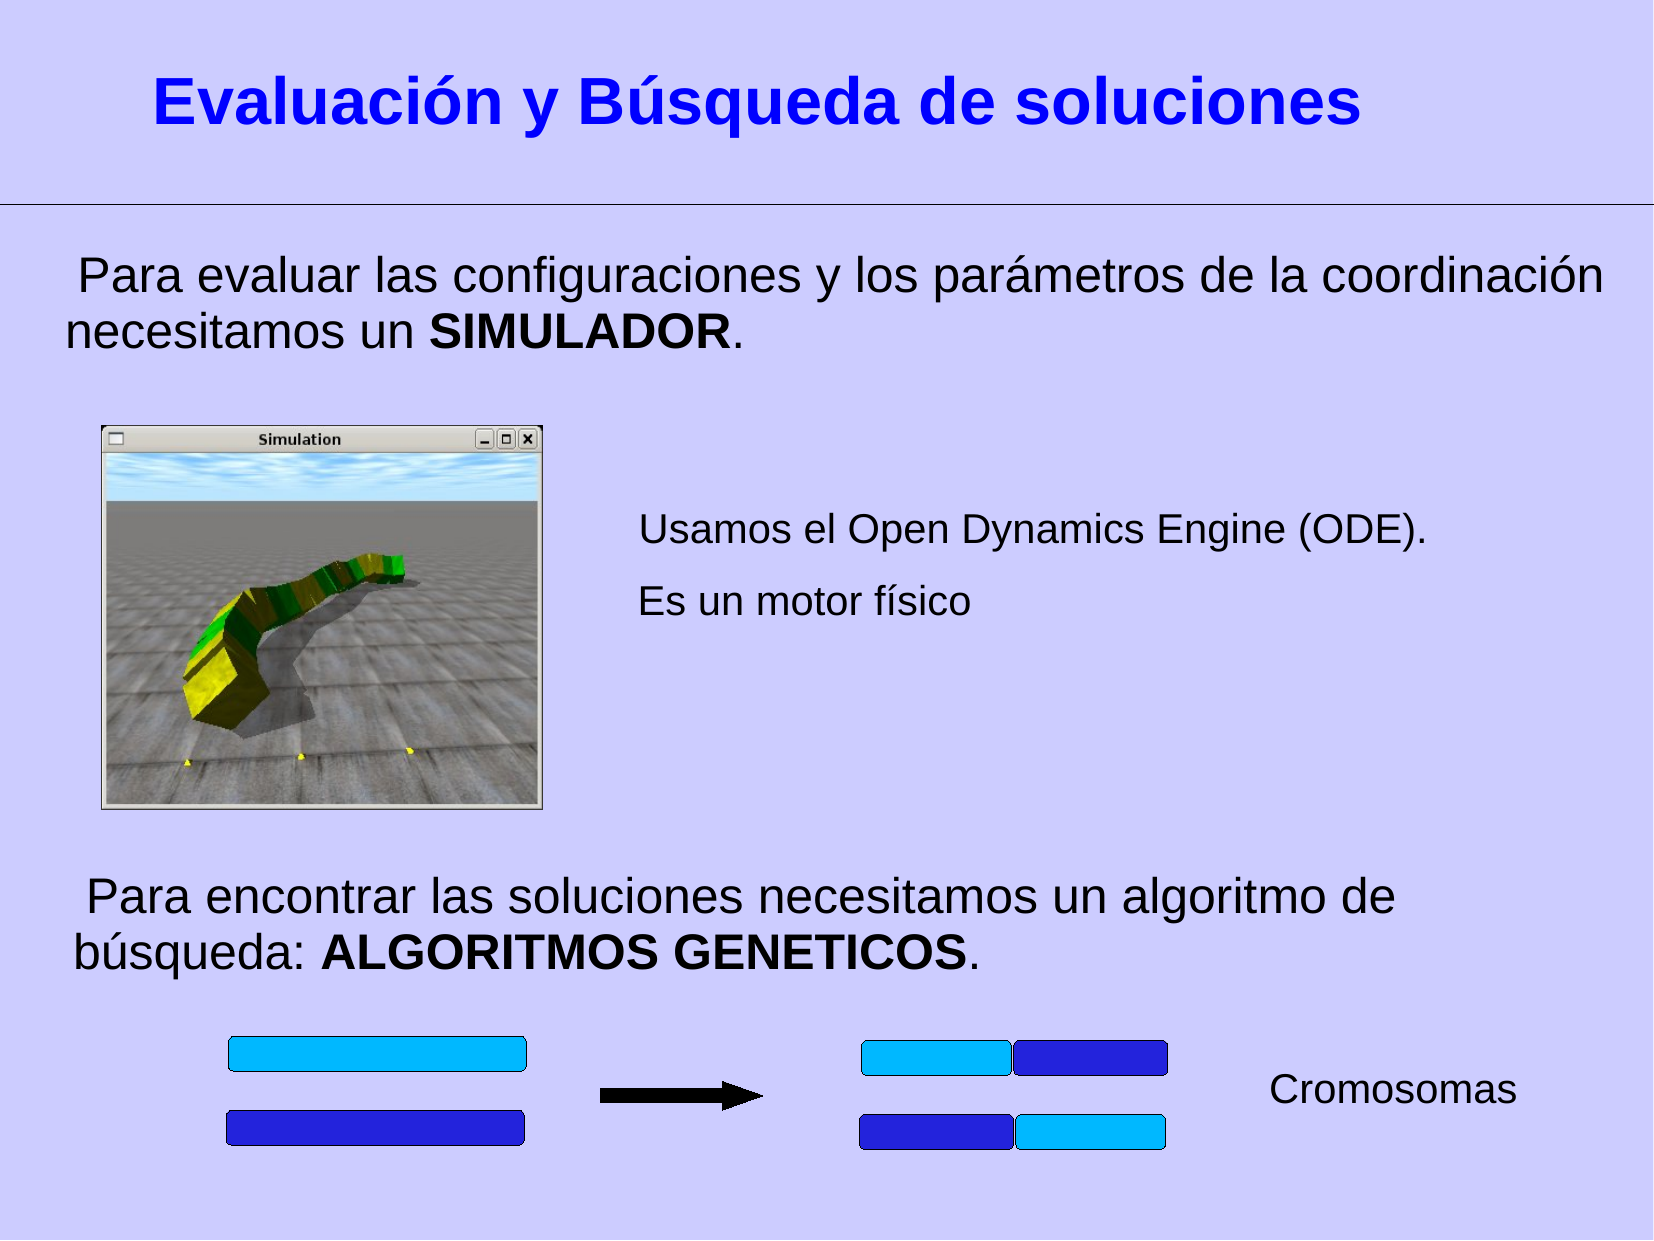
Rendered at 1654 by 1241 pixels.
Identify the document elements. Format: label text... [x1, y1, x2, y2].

text_box [1013, 1040, 1168, 1076]
text_box Para encontrar las soluciones necesitamos un algoritmo de búsqueda: ALGORITMOS GENETICOS. [73, 868, 1602, 988]
text_box Cromosomas [1269, 1065, 1532, 1122]
text_box [600, 1081, 763, 1111]
text_box [228, 1036, 527, 1072]
text_box [859, 1114, 1014, 1150]
text_box [861, 1040, 1012, 1076]
text_box Usamos el Open Dynamics Engine (ODE). Es un motor físico [626, 498, 1489, 627]
text_box Para evaluar las configuraciones y los parámetros de la coordinación necesitamos un SIMULADOR. [65, 247, 1616, 367]
text_box [1015, 1114, 1166, 1150]
picture [101, 425, 543, 811]
text_box [226, 1110, 525, 1146]
title Evaluación y Búsqueda de soluciones [120, 0, 1396, 191]
